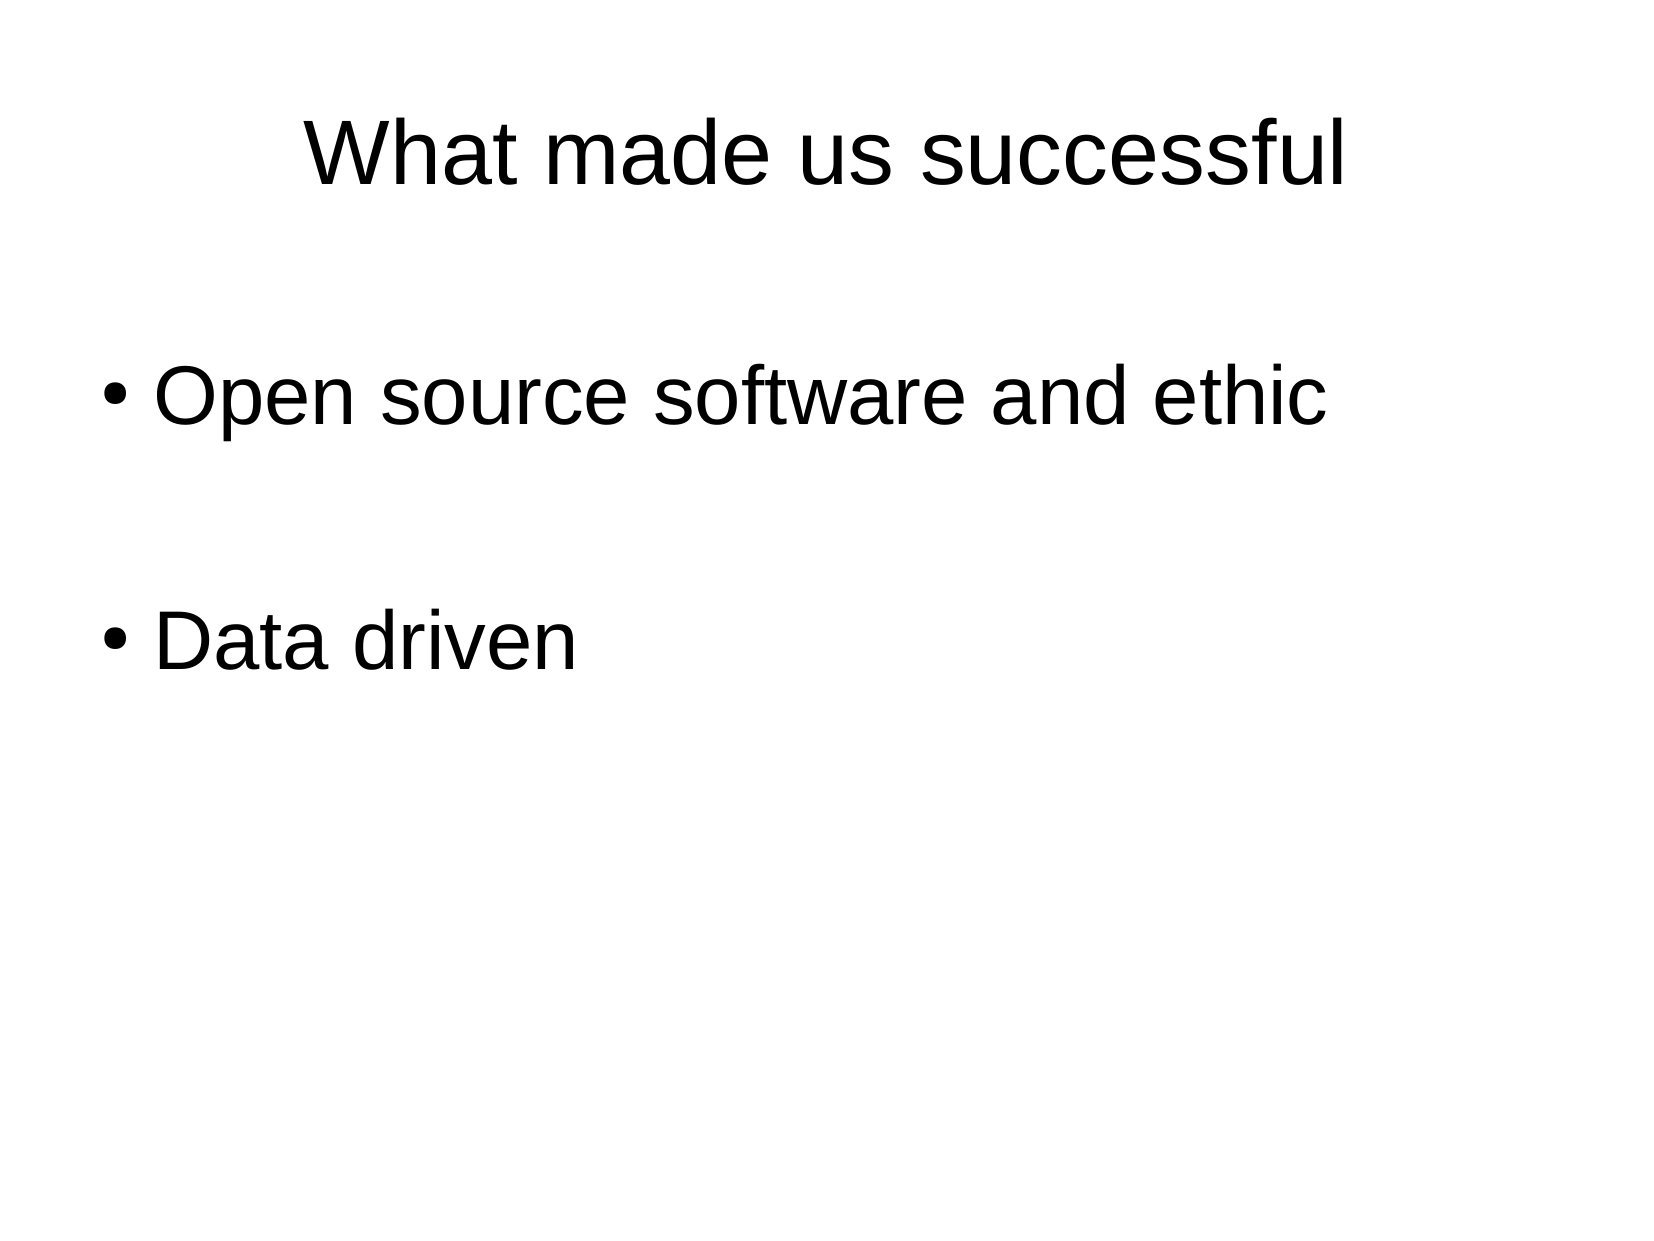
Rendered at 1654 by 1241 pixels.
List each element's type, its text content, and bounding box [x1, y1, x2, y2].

list Open source software and ethic Data driven [82, 349, 1571, 1168]
title What made us successful [82, 49, 1571, 257]
